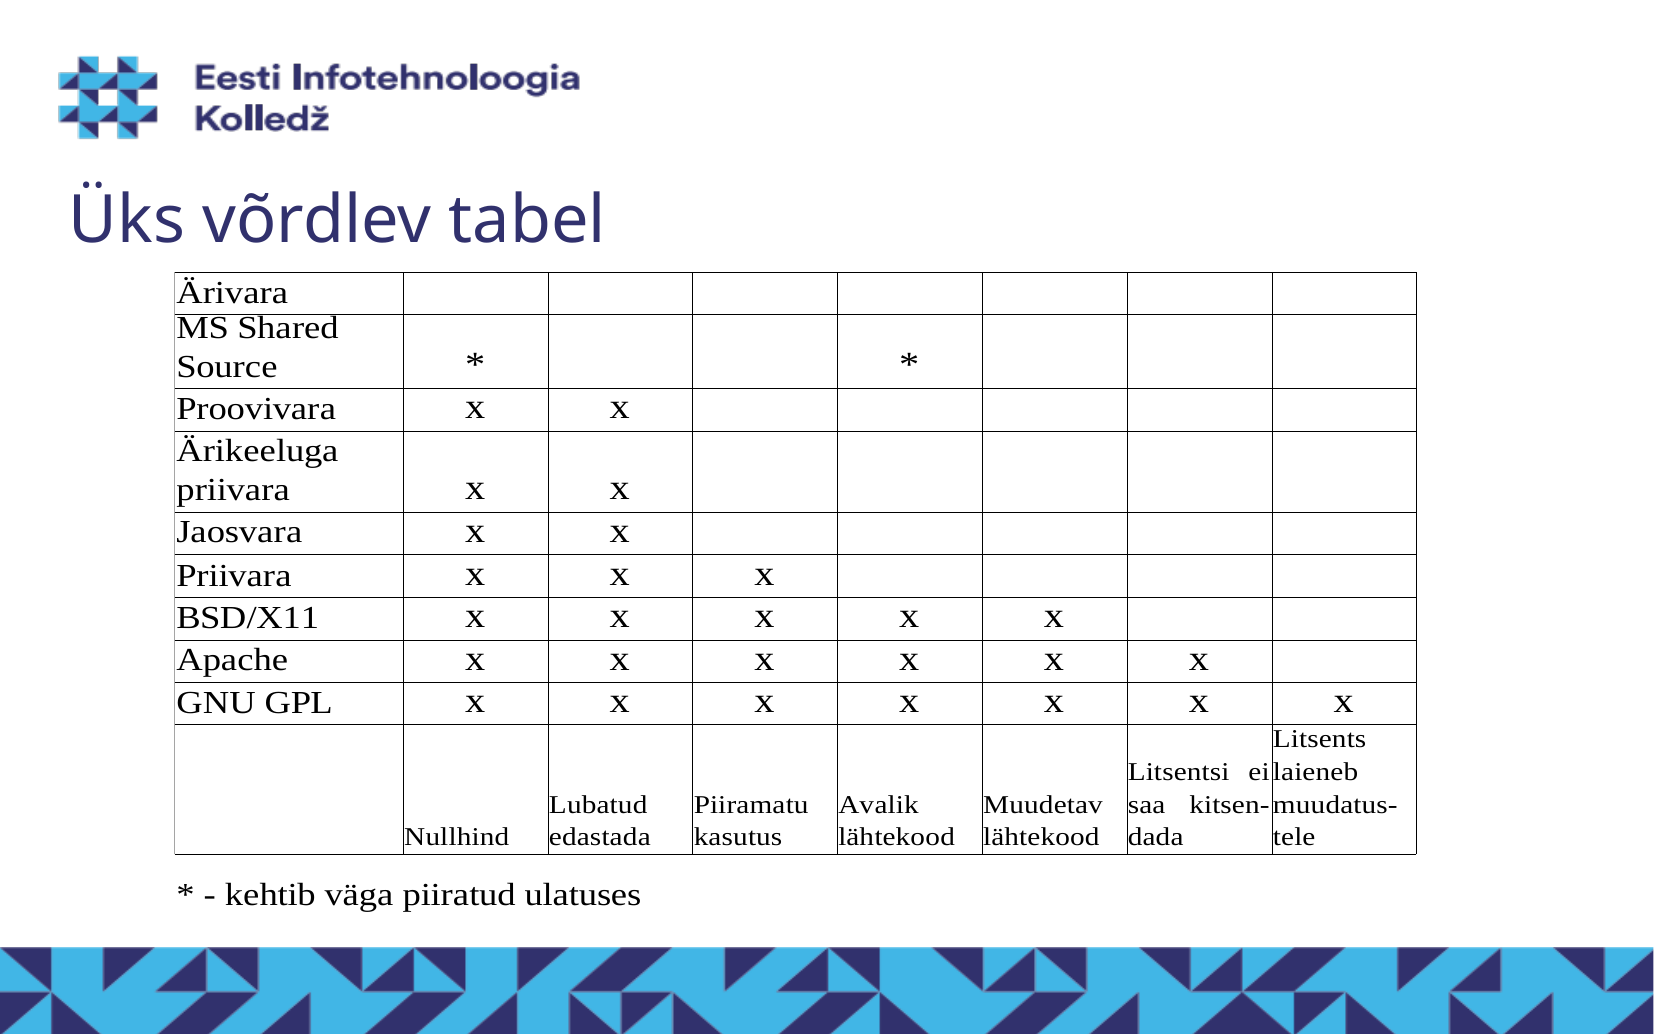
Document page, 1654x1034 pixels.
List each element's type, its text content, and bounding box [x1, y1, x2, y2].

chart [174, 271, 1536, 957]
title Üks võrdlev tabel [68, 147, 1536, 286]
